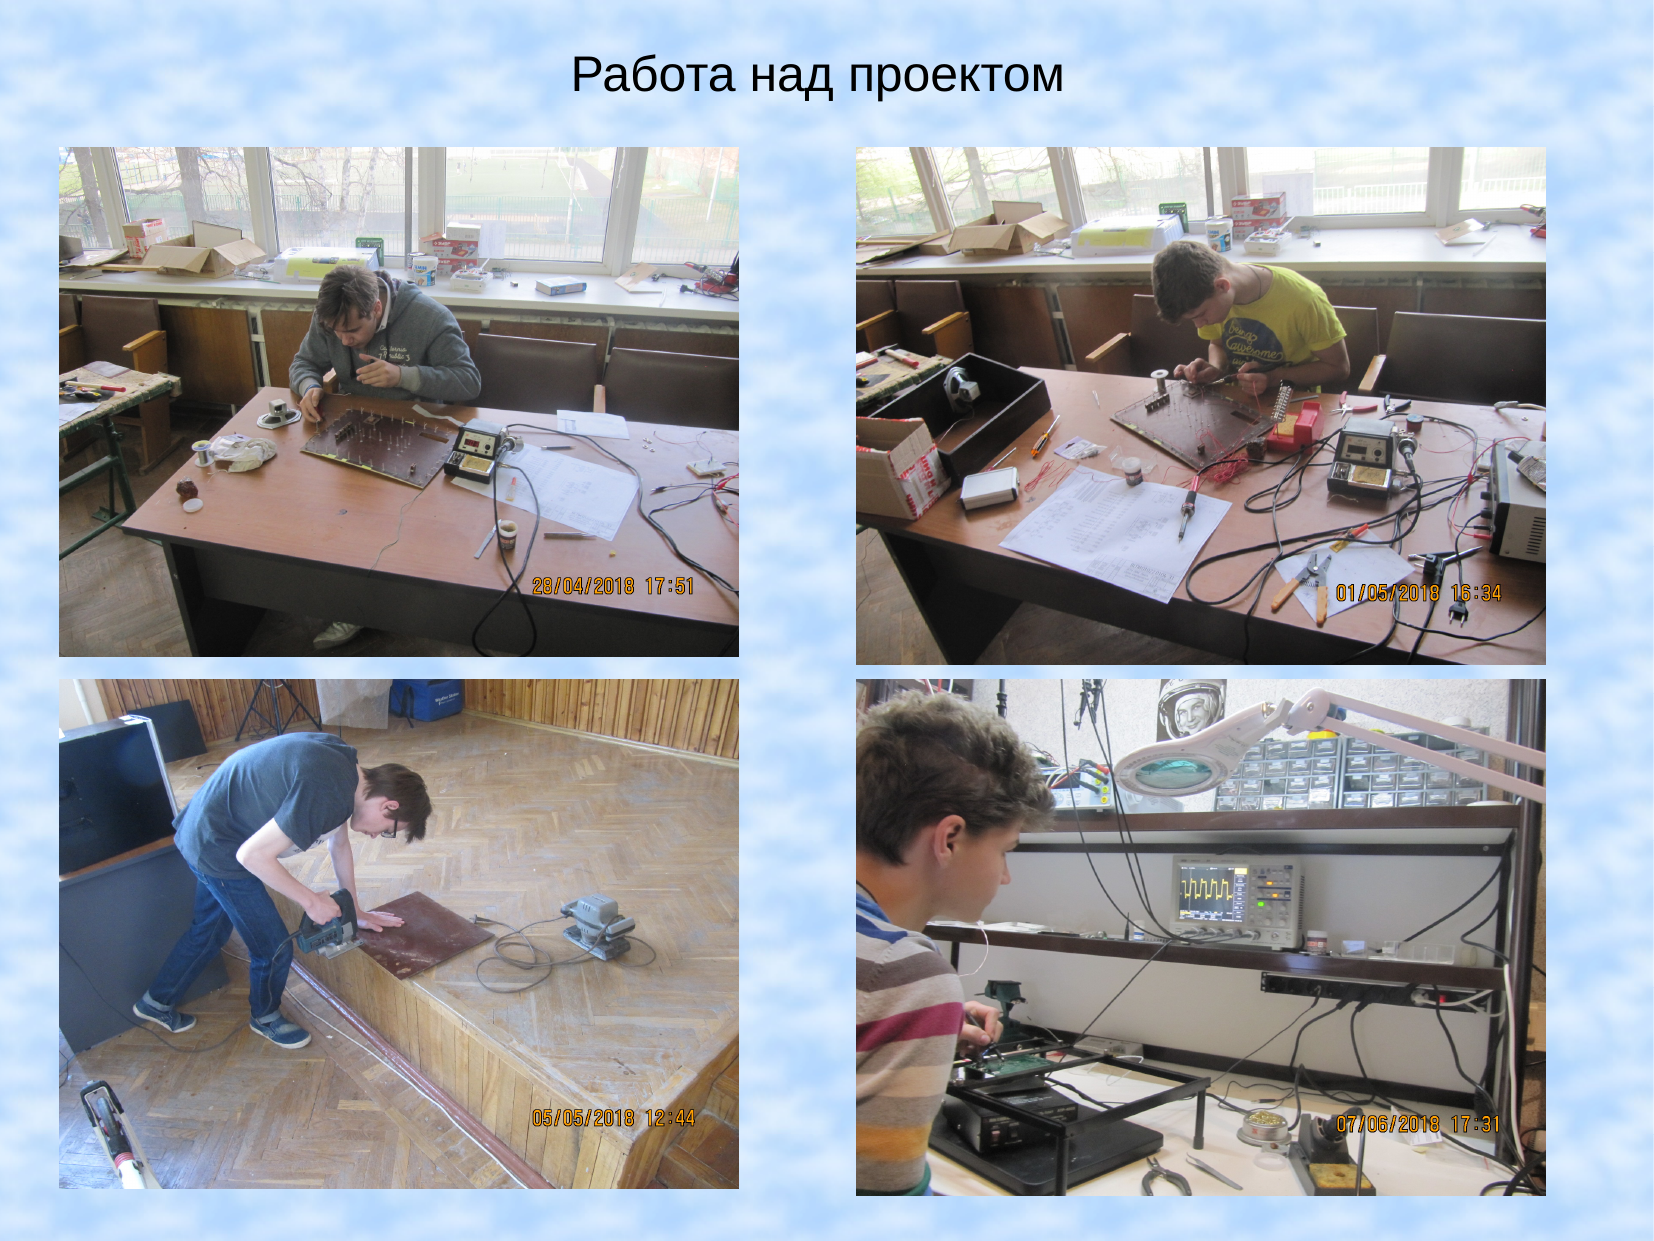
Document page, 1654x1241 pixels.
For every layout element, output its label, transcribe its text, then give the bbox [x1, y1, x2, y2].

picture [0, 0, 1654, 1241]
title Работа над проектом [472, 29, 1164, 119]
